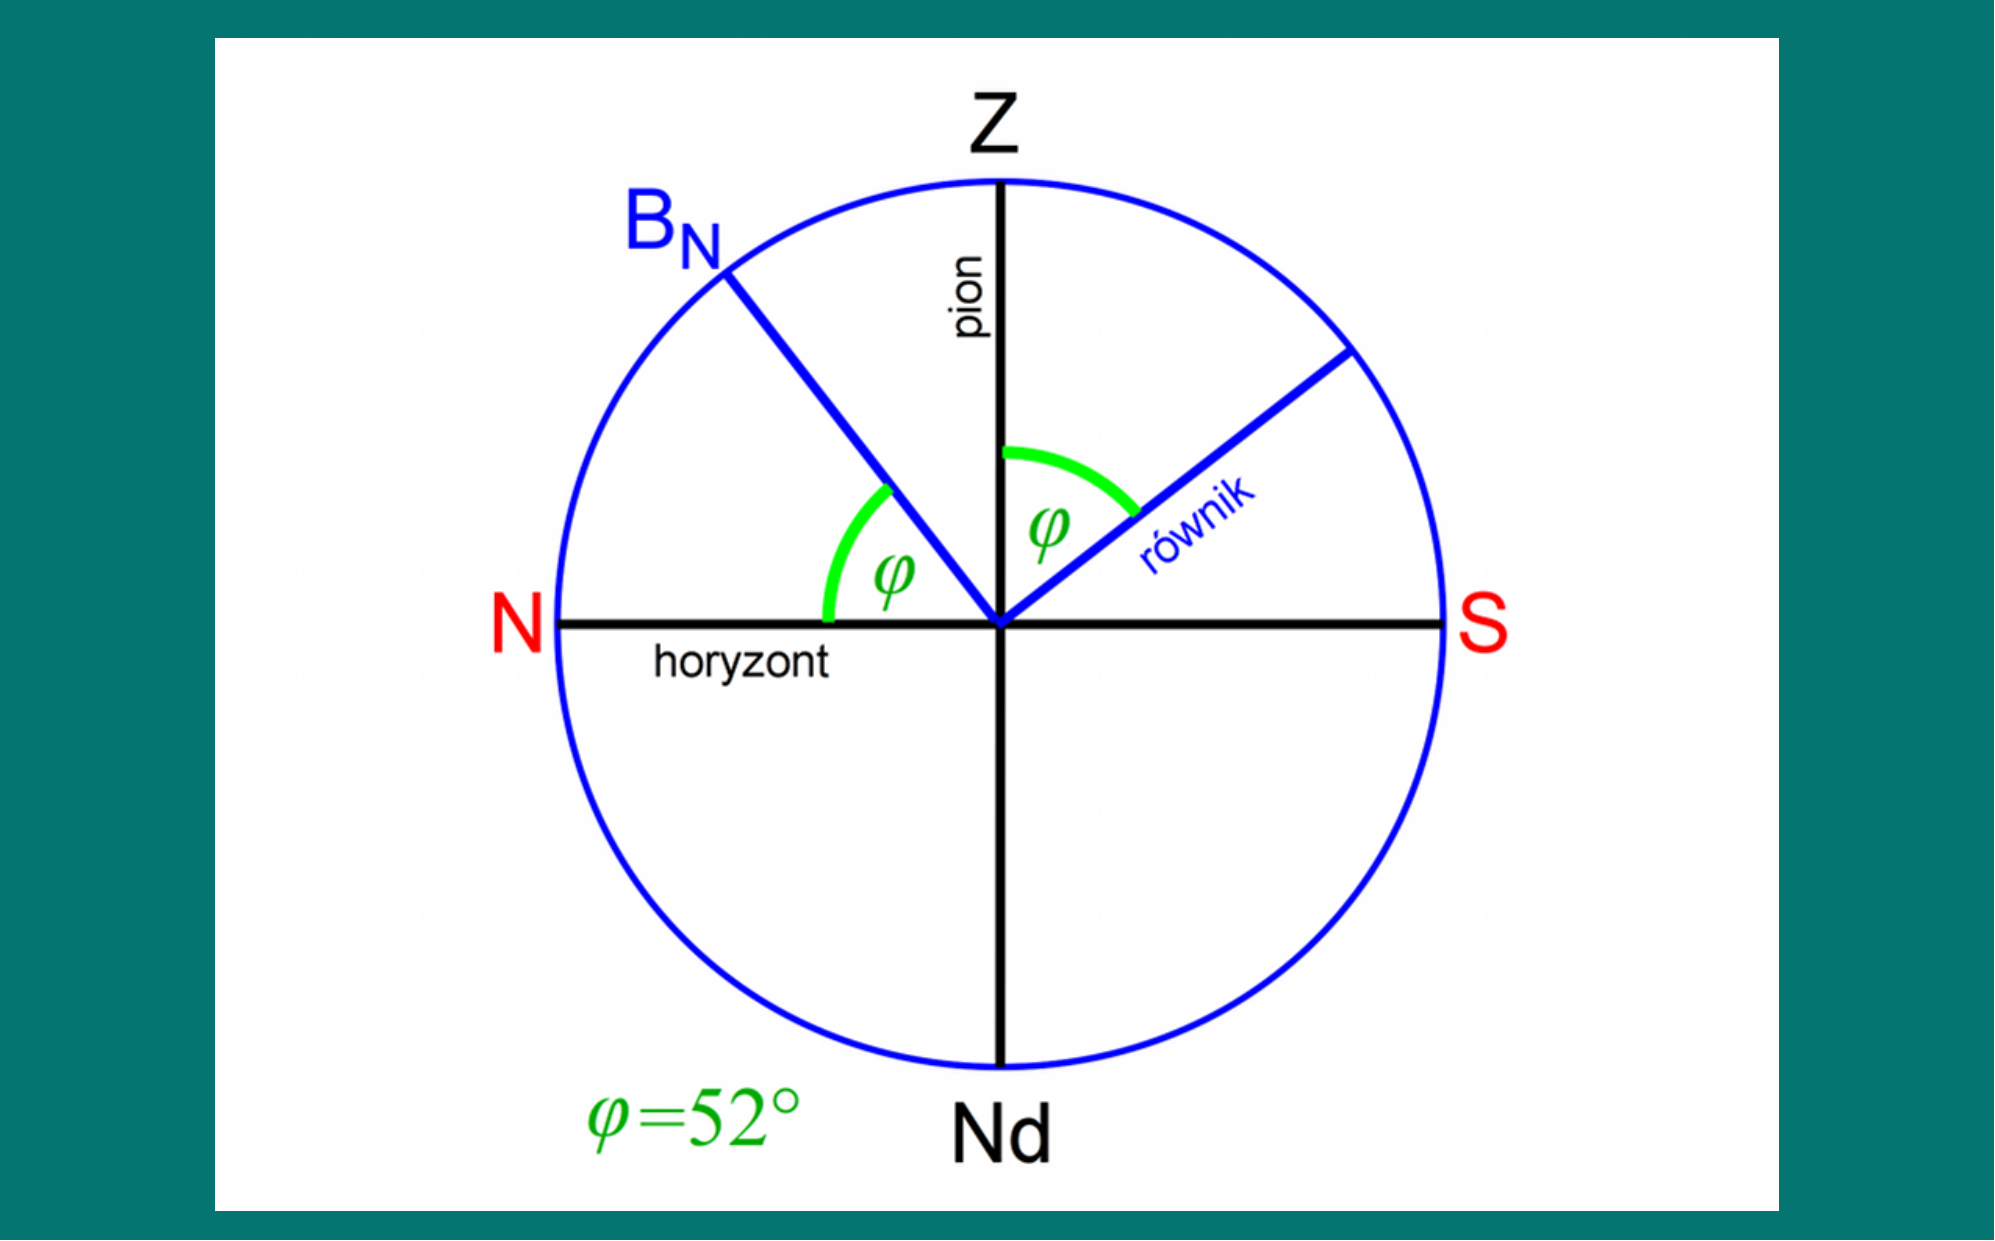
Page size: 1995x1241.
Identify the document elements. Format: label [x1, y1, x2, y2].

picture [215, 38, 1779, 1211]
